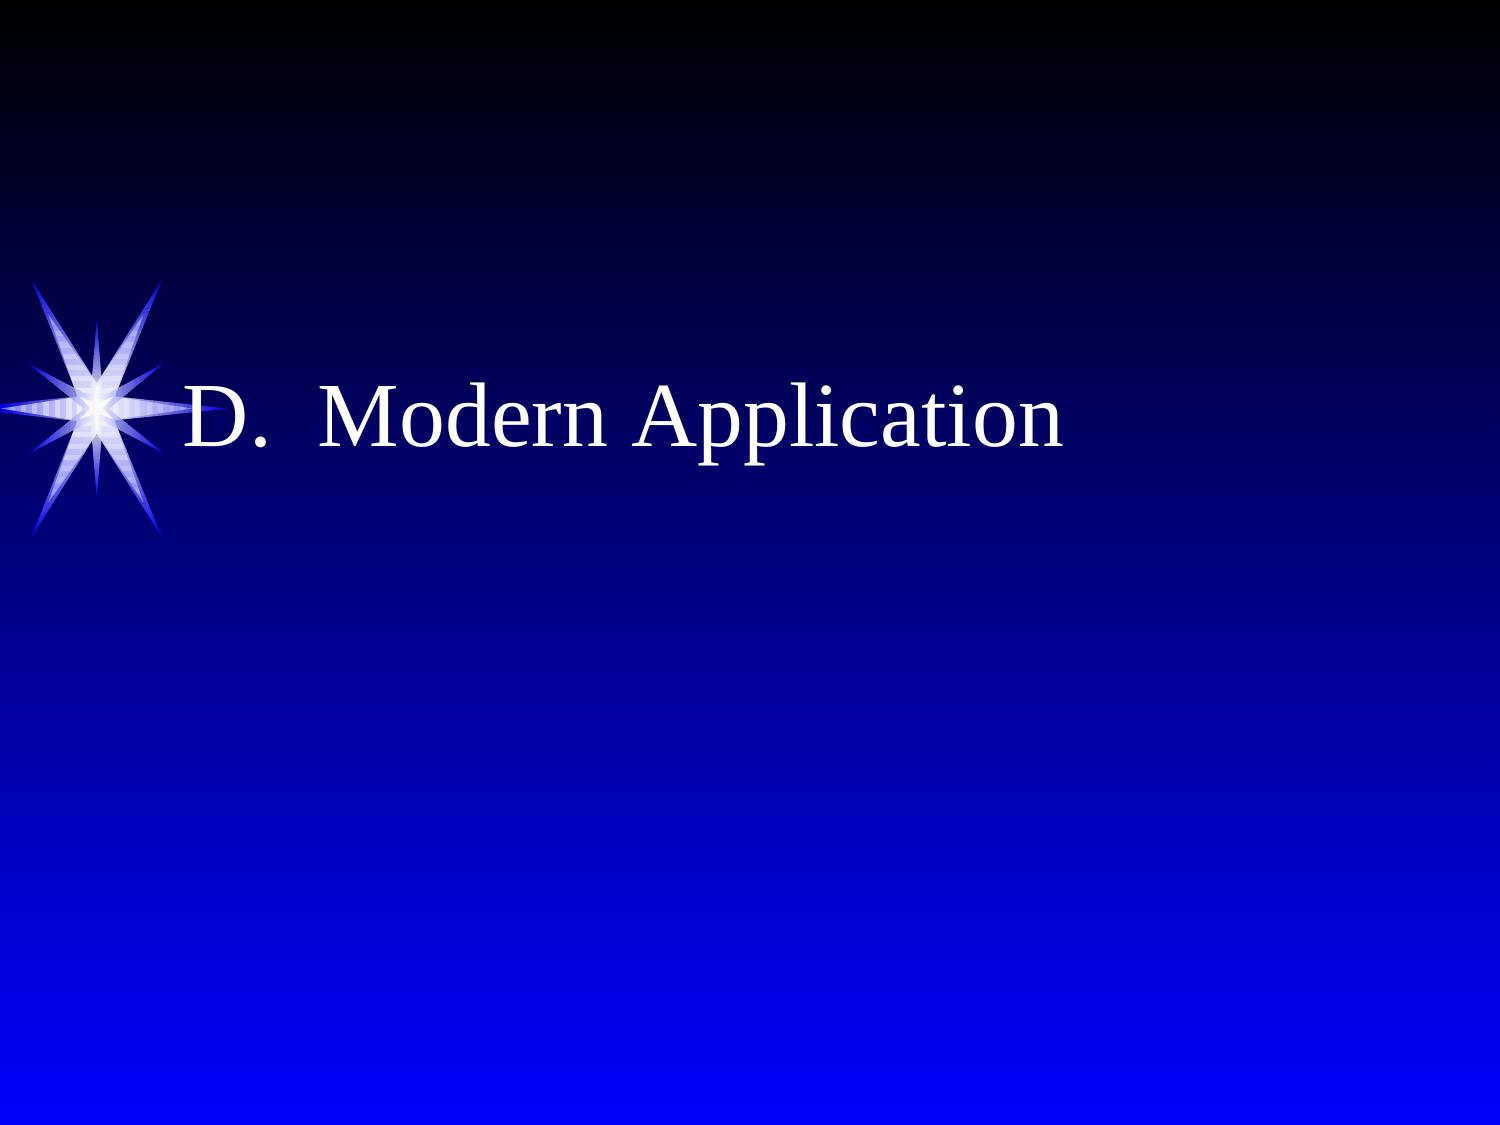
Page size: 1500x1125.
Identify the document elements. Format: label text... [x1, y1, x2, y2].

title D. Modern Application [167, 290, 1368, 541]
